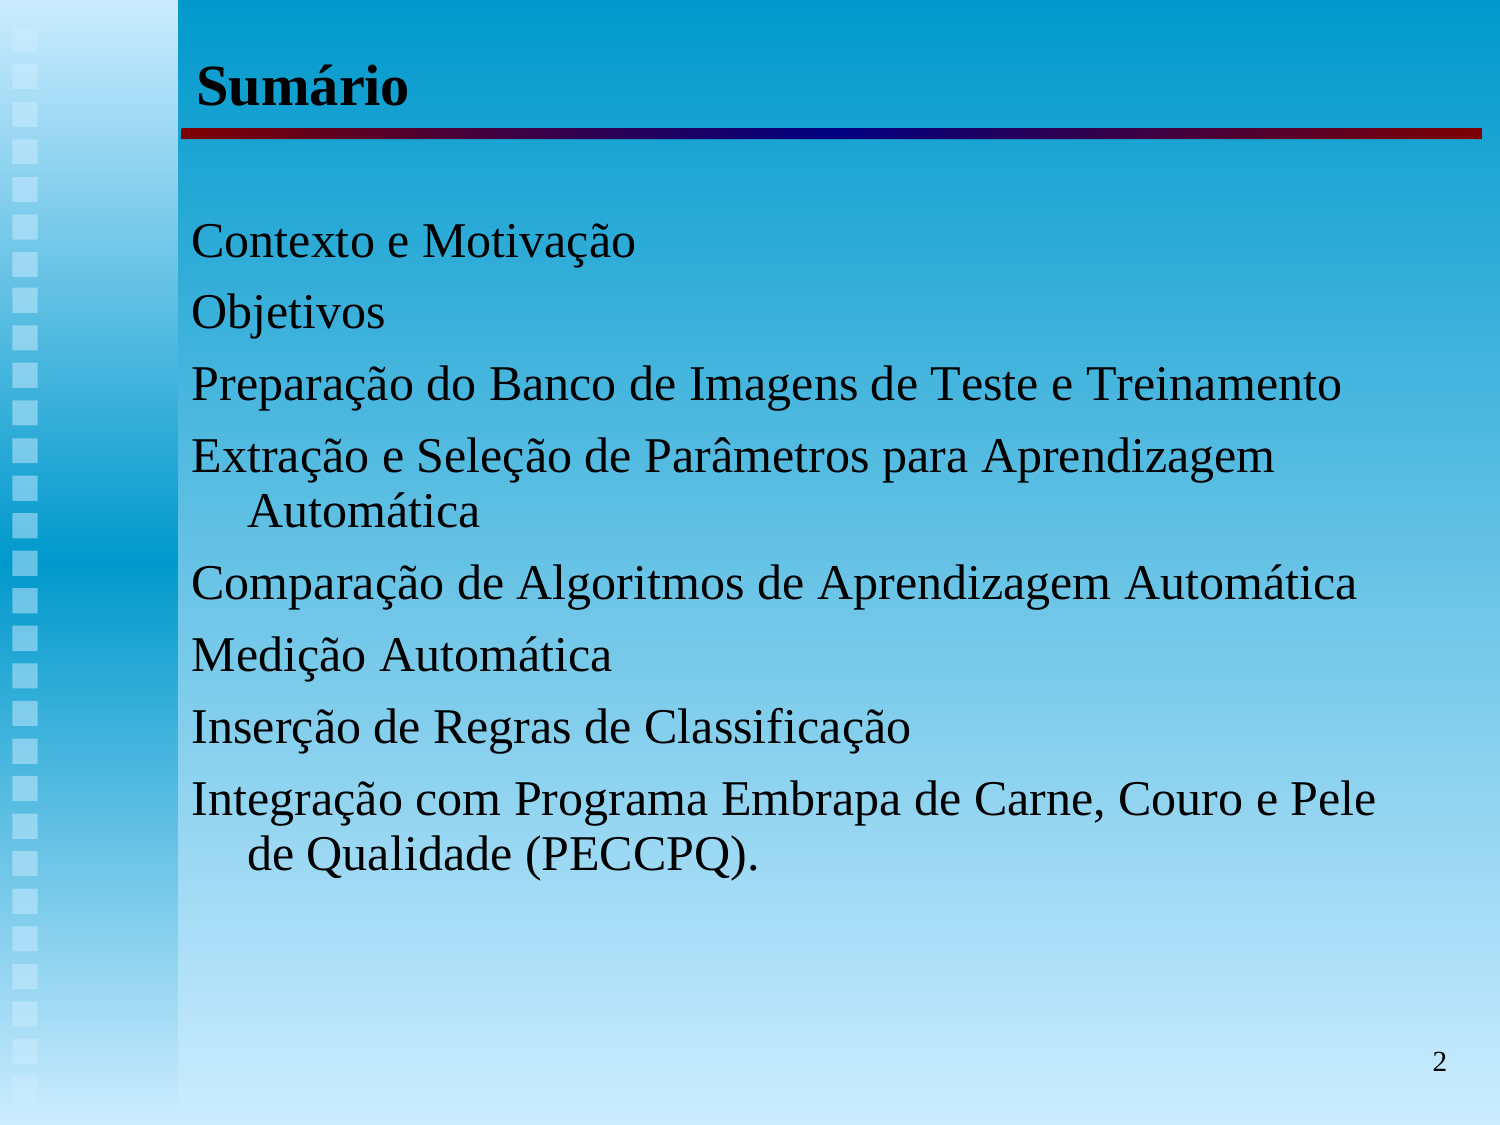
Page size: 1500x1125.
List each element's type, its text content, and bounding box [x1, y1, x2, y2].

list Contexto e Motivação Objetivos Preparação do Banco de Imagens de Teste e Treinamento Extração e Seleção de Parâmetros para Aprendizagem Automática Comparação de Algoritmos de Aprendizagem Automática Medição Automática Inserção de Regras de Classificação Integração com Programa Embrapa de Carne, Couro e Pele de Qualidade (PECCPQ). [176, 208, 1452, 1125]
title Sumário [181, 10, 1457, 165]
